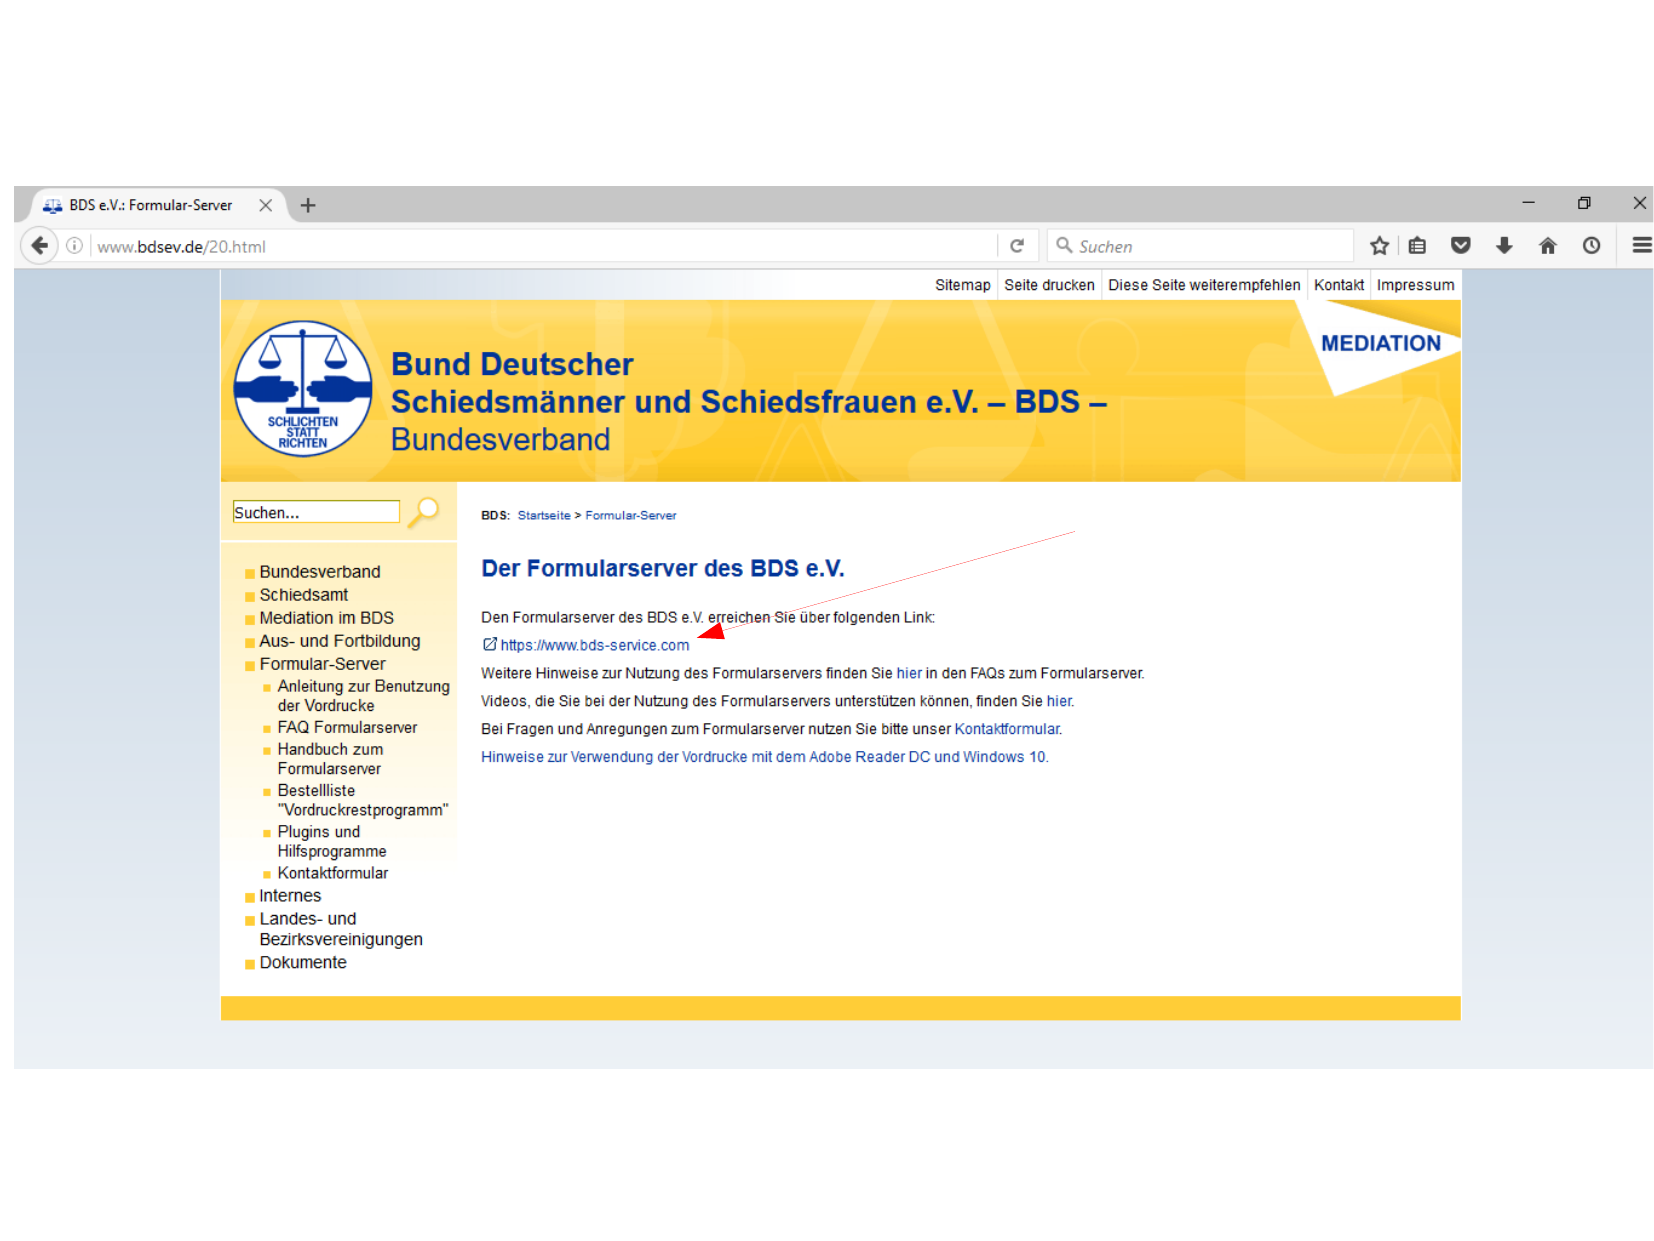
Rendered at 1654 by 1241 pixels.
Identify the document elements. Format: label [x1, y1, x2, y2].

picture [14, 186, 1654, 1069]
